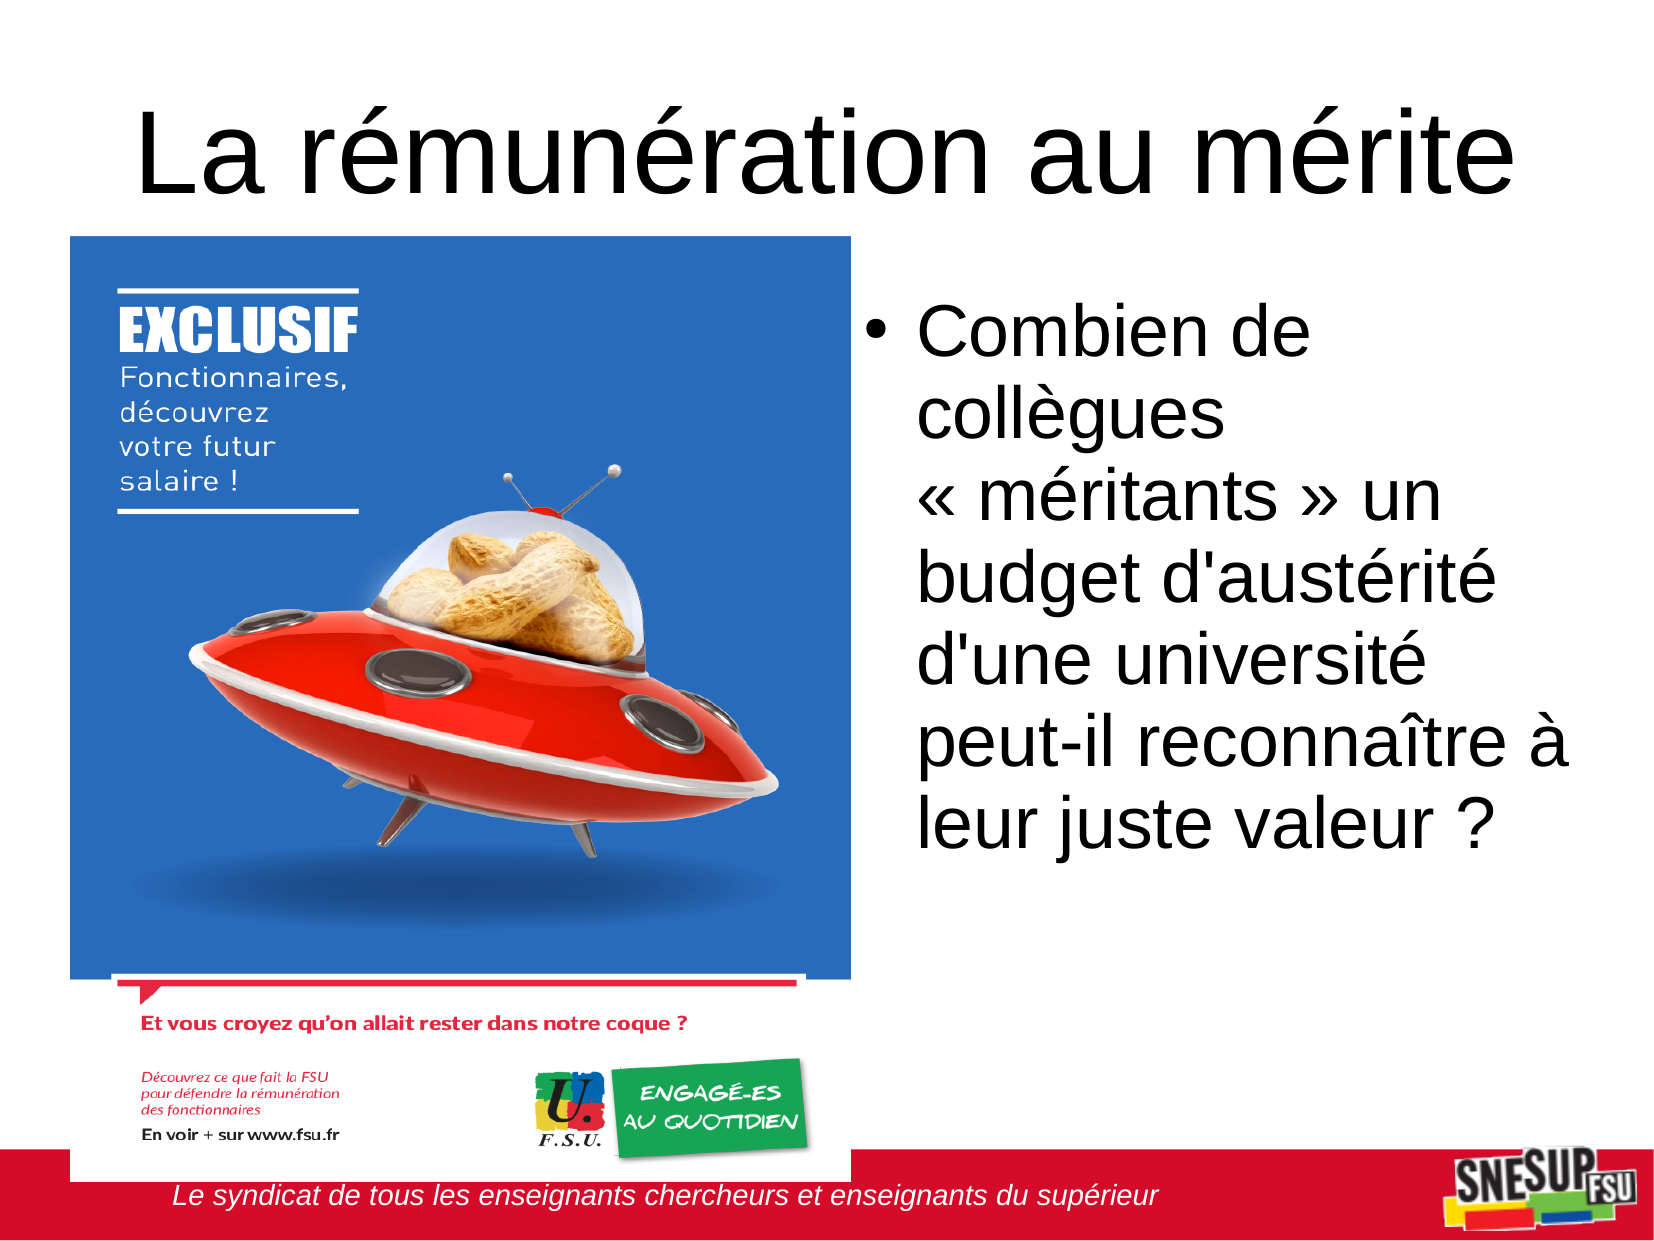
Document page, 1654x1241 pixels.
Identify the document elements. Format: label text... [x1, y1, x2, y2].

title La rémunération au mérite [82, 49, 1571, 257]
list Combien de collègues « méritants » un budget d'austérité d'une université peut-il reconnaître à leur juste valeur ? [845, 290, 1572, 1010]
picture [70, 236, 851, 1182]
